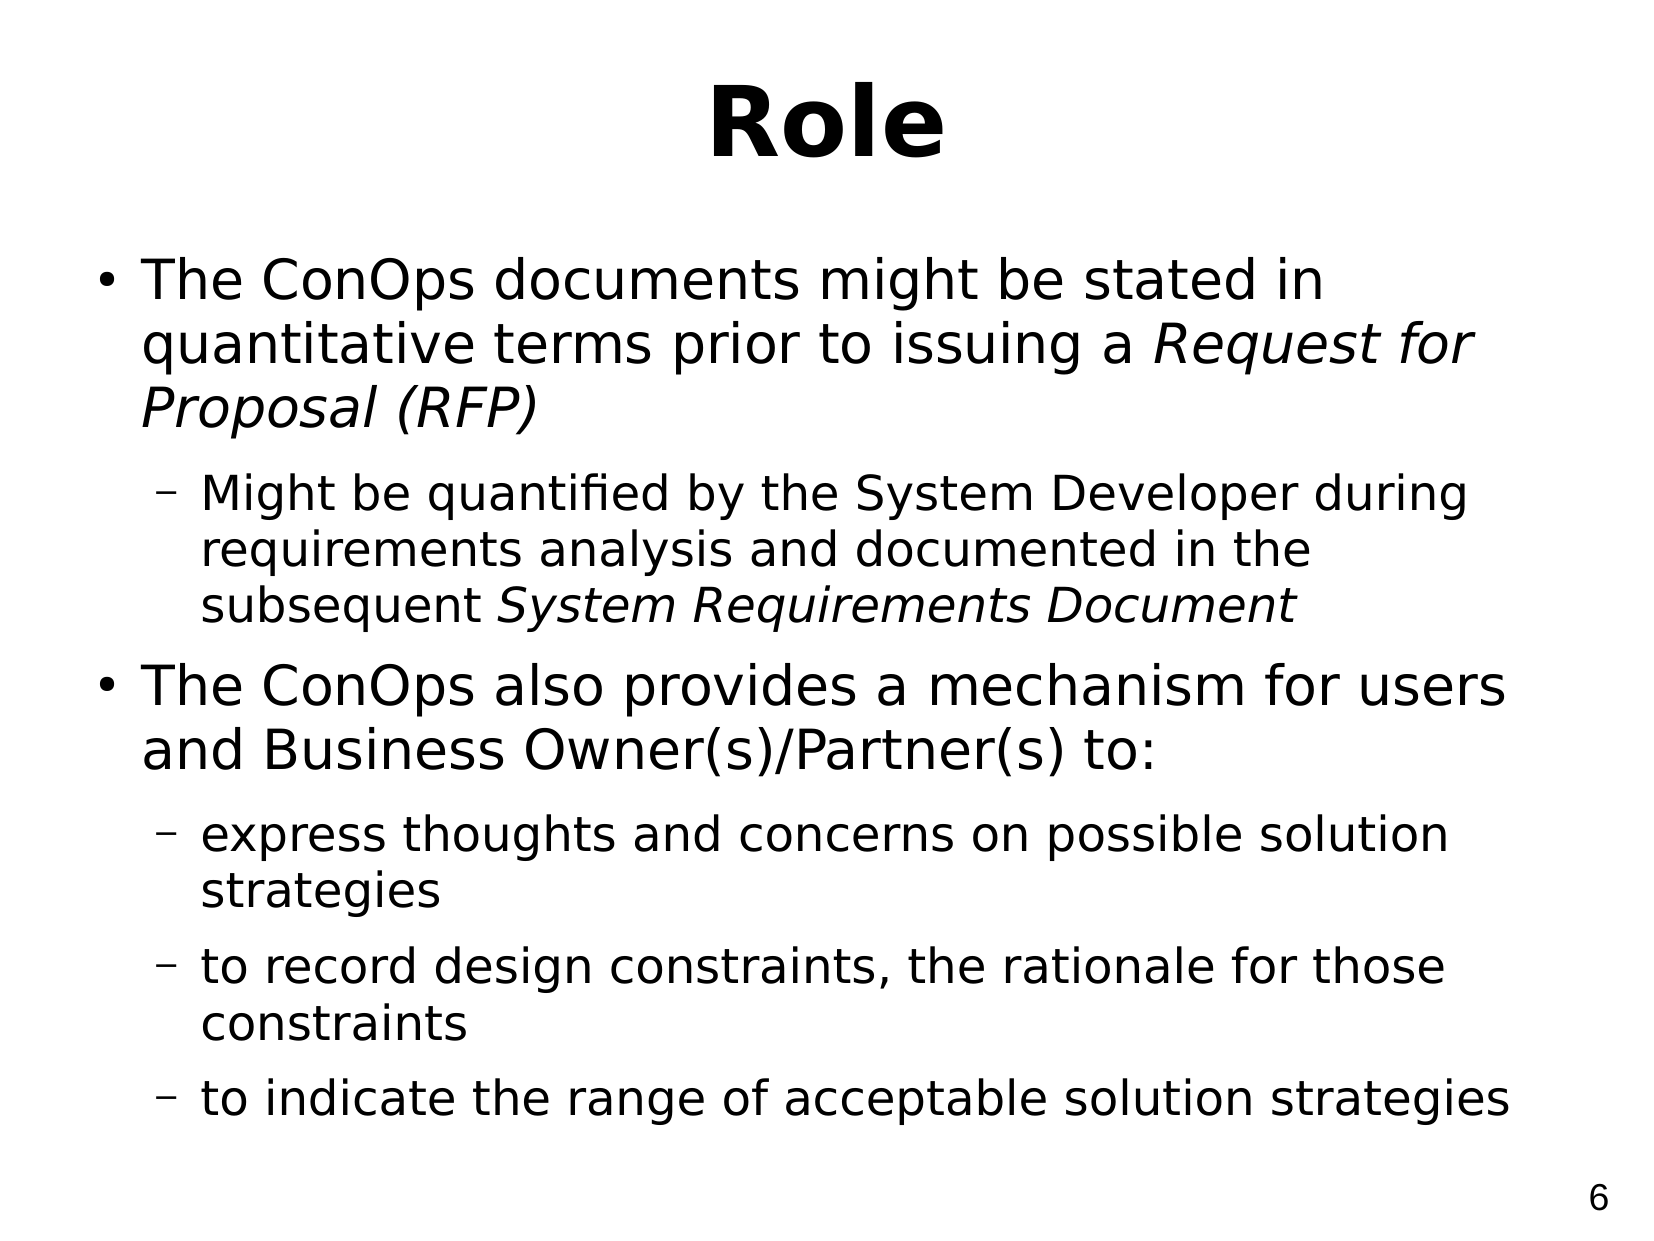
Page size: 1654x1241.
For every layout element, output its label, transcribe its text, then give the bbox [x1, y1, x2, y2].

title Role [82, 49, 1571, 196]
list The ConOps documents might be stated in quantitative terms prior to issuing a Request for Proposal (RFP) Might be quantified by the System Developer during requirements analysis and documented in the subsequent System Requirements Document The ConOps also provides a mechanism for users and Business Owner(s)/Partner(s) to: express thoughts and concerns on possible solution strategies to record design constraints, the rationale for those constraints to indicate the range of acceptable solution strategies [82, 248, 1538, 1186]
